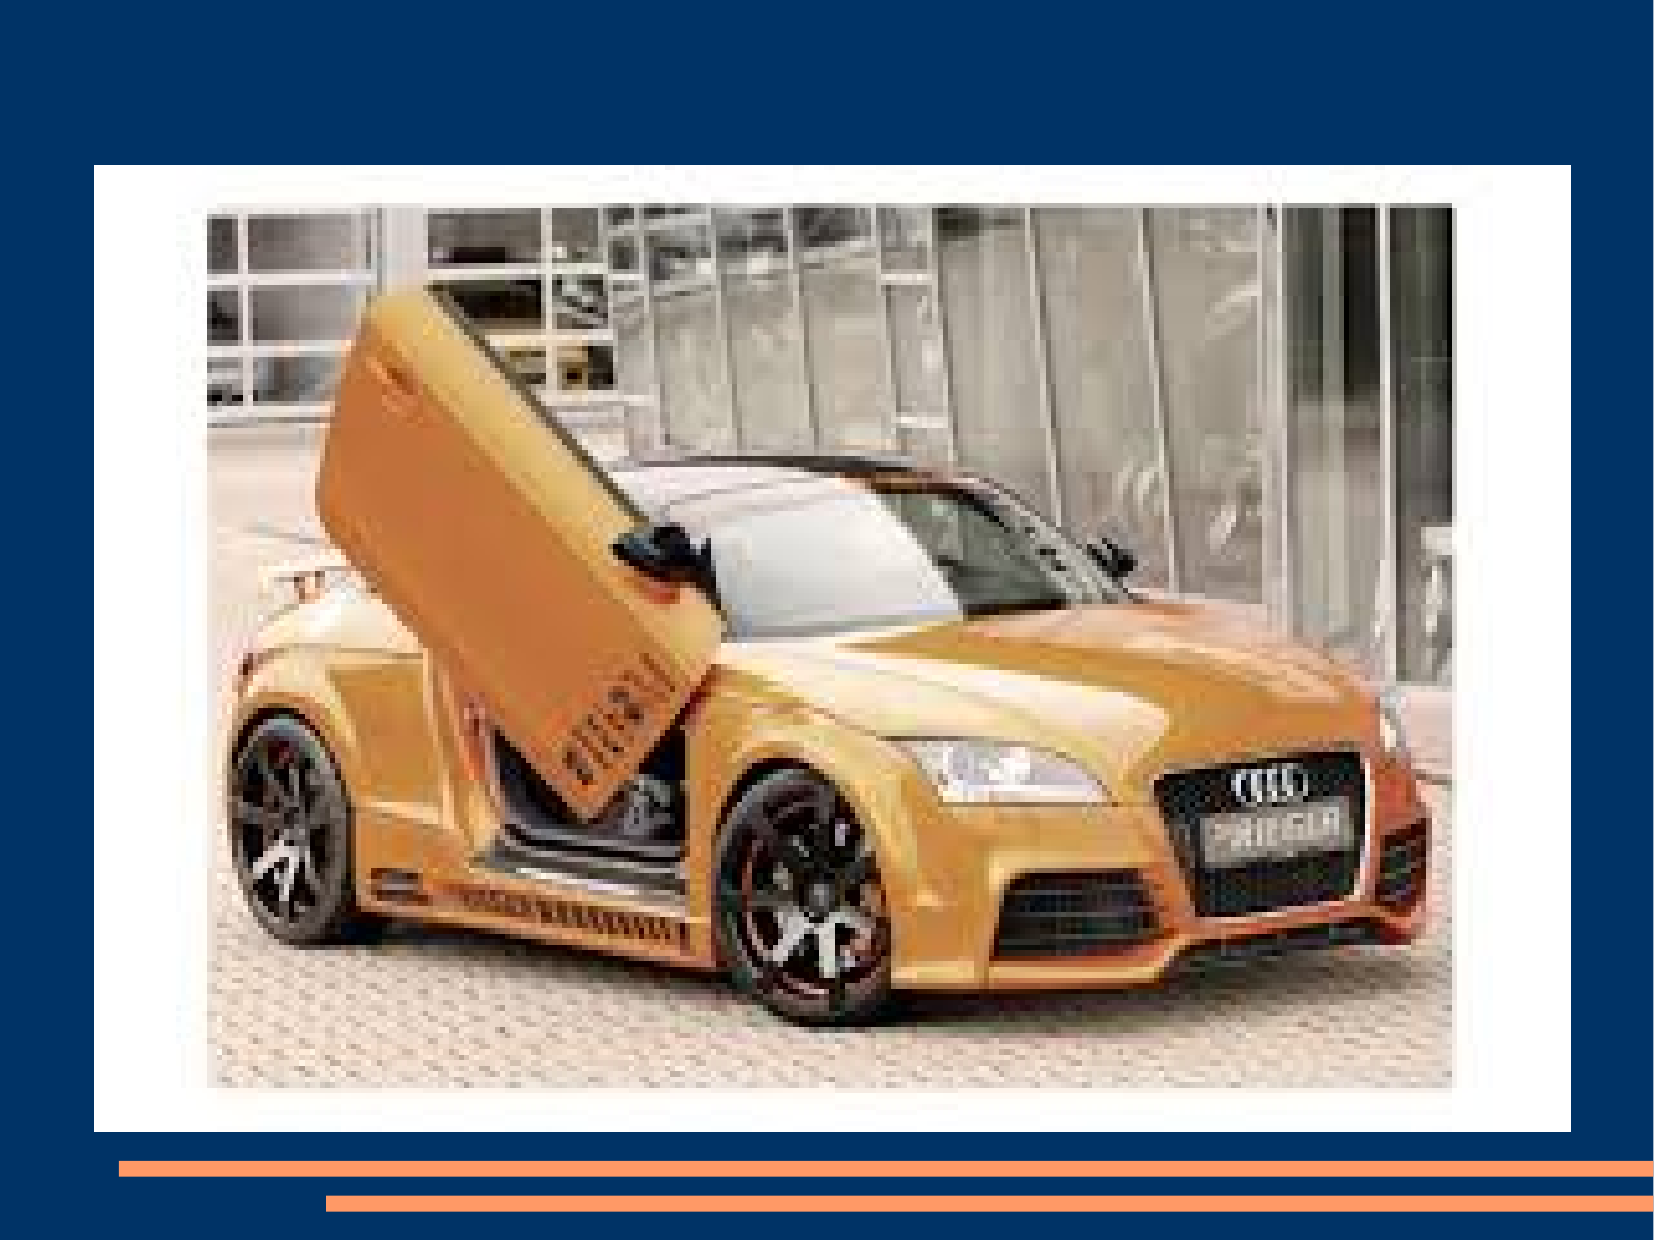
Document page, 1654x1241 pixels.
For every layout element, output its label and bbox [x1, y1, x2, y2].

picture [94, 165, 1571, 1132]
